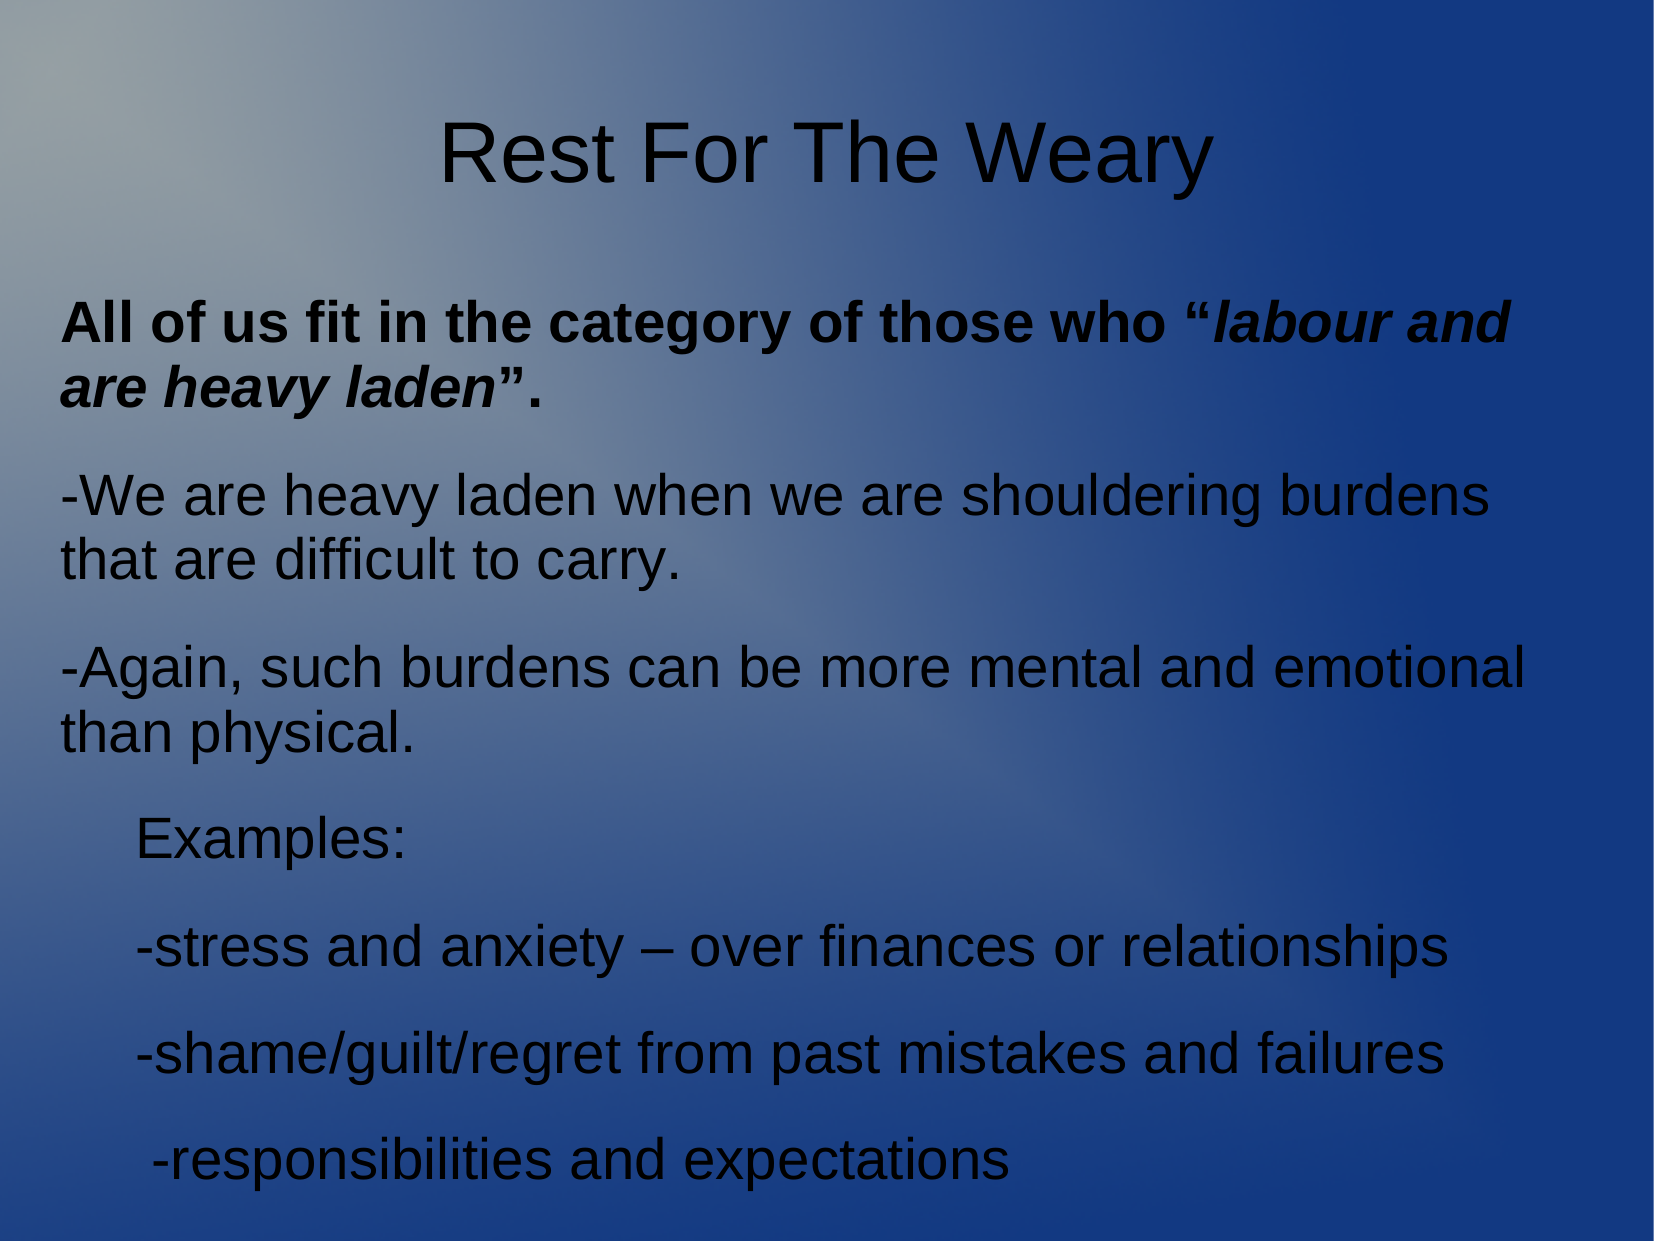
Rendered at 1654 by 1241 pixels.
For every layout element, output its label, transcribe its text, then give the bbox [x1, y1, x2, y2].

picture [0, 0, 1654, 1241]
subtitle All of us fit in the category of those who “labour and are heavy laden”. -We are heavy laden when we are shouldering burdens that are difficult to carry. -Again, such burdens can be more mental and emotional than physical. Examples: -stress and anxiety – over finances or relationships -shame/guilt/regret from past mistakes and failures -responsibilities and expectations [60, 290, 1571, 1241]
title Rest For The Weary [82, 49, 1571, 257]
